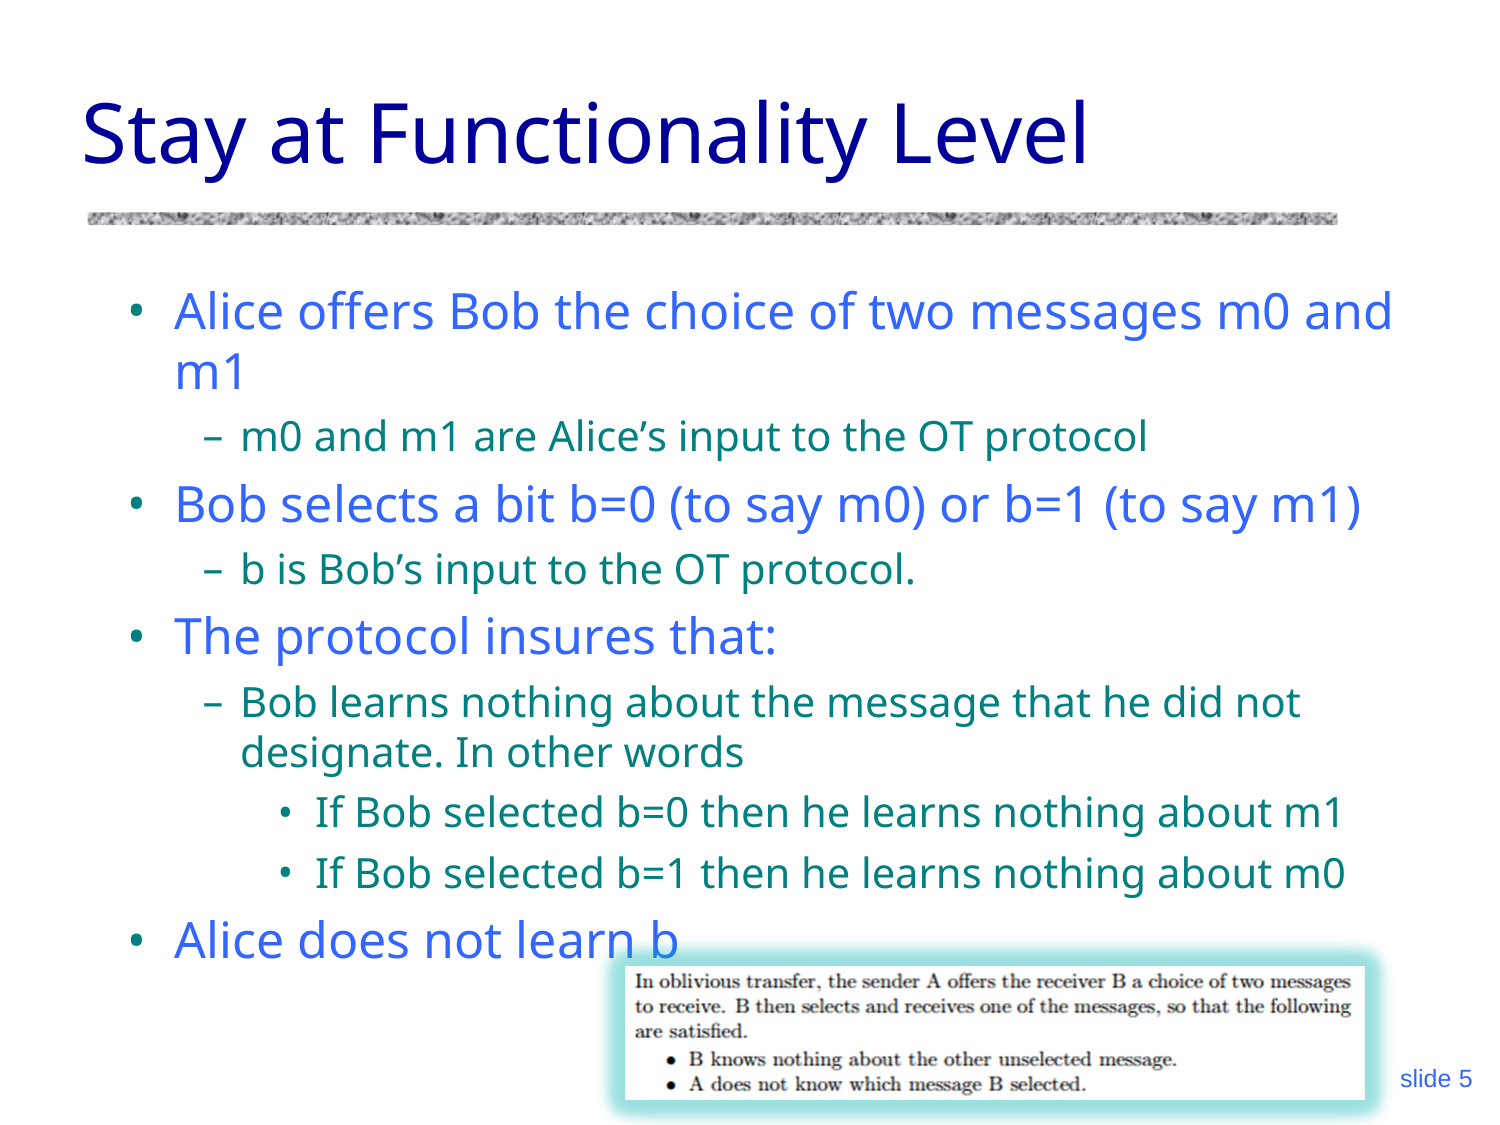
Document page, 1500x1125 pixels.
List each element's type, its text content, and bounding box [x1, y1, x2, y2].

picture [87, 212, 1338, 226]
title Stay at Functionality Level [66, 37, 1450, 188]
picture [587, 928, 1403, 1125]
list Alice offers Bob the choice of two messages m0 and m1 m0 and m1 are Alice’s input to the OT protocol Bob selects a bit b=0 (to say m0) or b=1 (to say m1) b is Bob’s input to the OT protocol. The protocol insures that: Bob learns nothing about the message that he did not designate. In other words If Bob selected b=0 then he learns nothing about m1 If Bob selected b=1 then he learns nothing about m0 Alice does not learn b [37, 271, 1413, 1125]
text_box slide <number> [1413, 1025, 1488, 1101]
